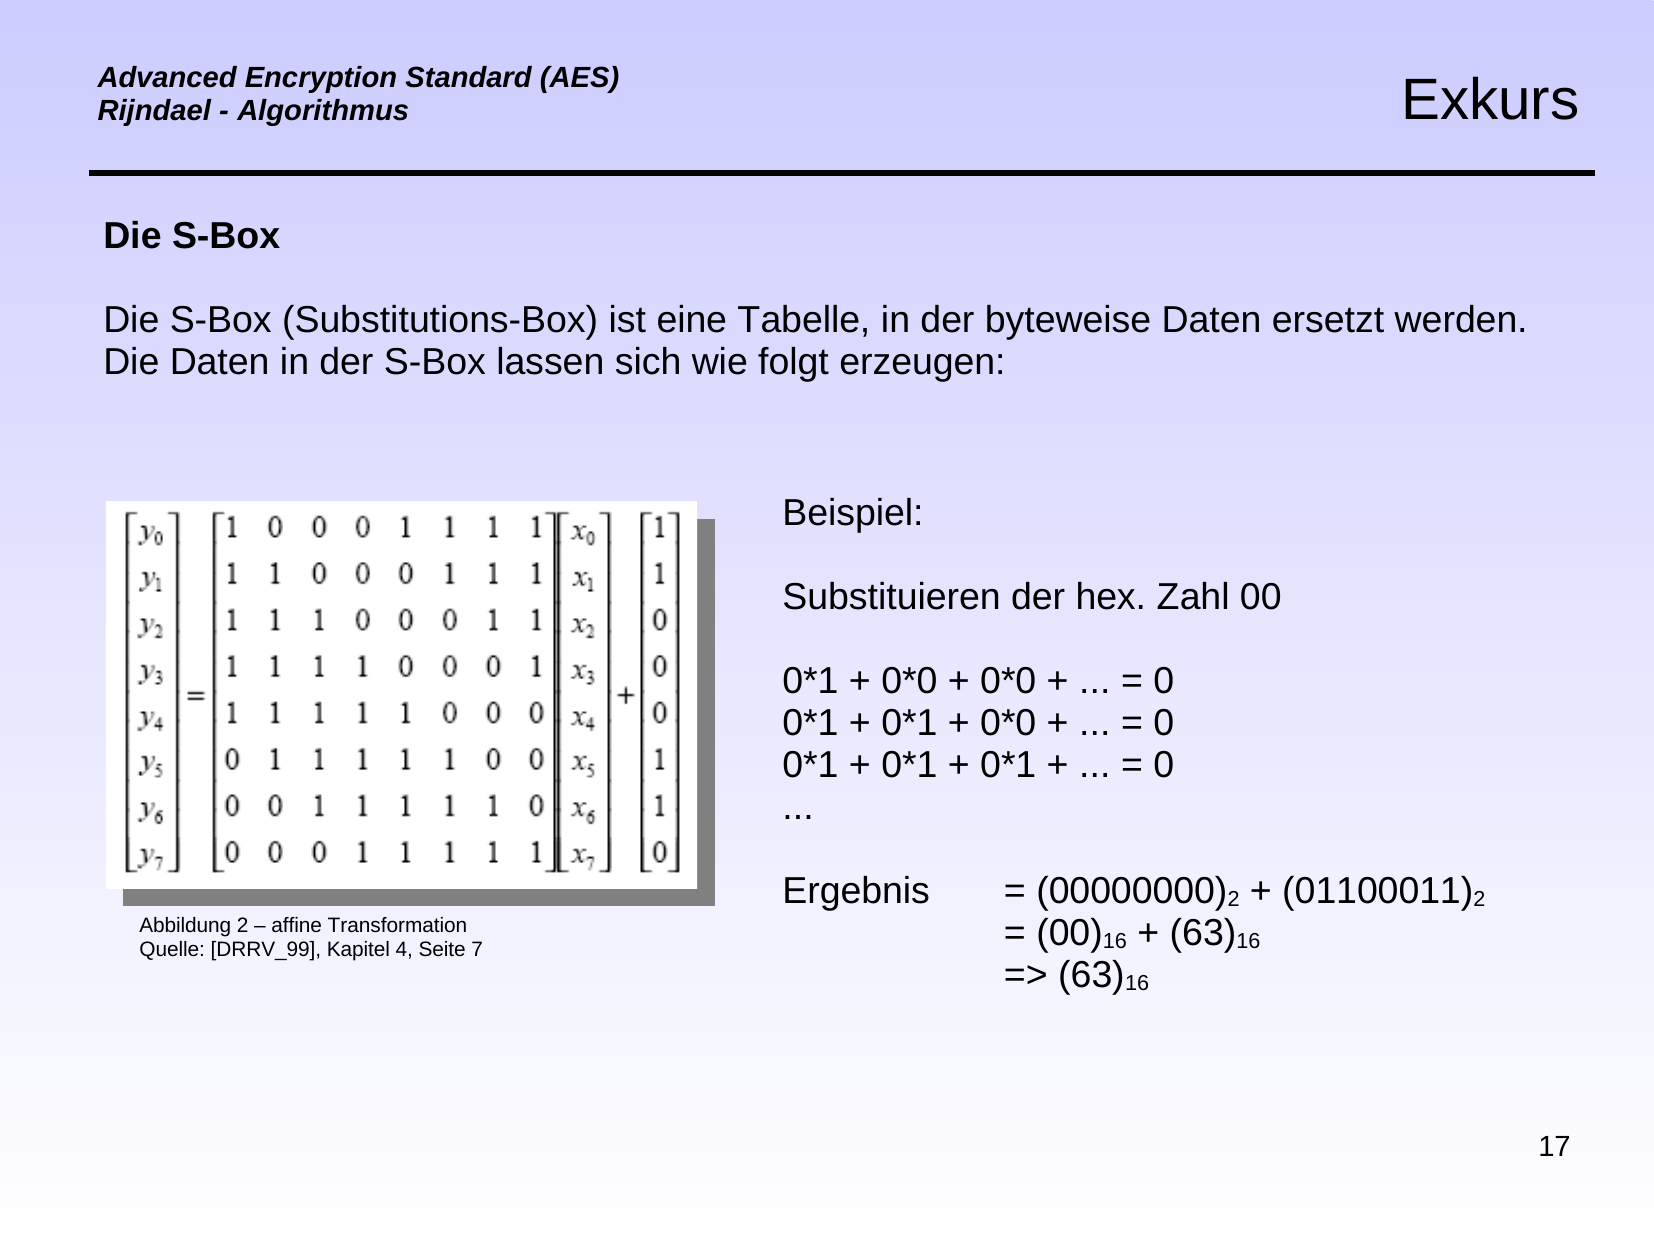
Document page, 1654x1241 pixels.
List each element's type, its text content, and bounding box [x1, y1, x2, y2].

text_box Advanced Encryption Standard (AES) Rijndael - Algorithmus [82, 29, 650, 159]
picture [105, 501, 698, 889]
text_box Exkurs [767, 59, 1595, 139]
text_box Beispiel: Substituieren der hex. Zahl 00 0*1 + 0*0 + 0*0 + ... = 0 0*1 + 0*1 + 0*0 + ... = 0 0*1 + 0*1 + 0*1 + ... = 0 ... Ergebnis = (00000000)2 + (01100011)2 = (00)16 + (63)16 => (63)16 [767, 484, 1506, 1083]
text_box Abbildung 2 – affine Transformation Quelle: [DRRV_99], Kapitel 4, Seite 7 [124, 906, 498, 968]
text_box Die S-Box Die S-Box (Substitutions-Box) ist eine Tabelle, in der byteweise Daten ersetzt werden. Die Daten in der S-Box lassen sich wie folgt erzeugen: [88, 206, 1595, 392]
